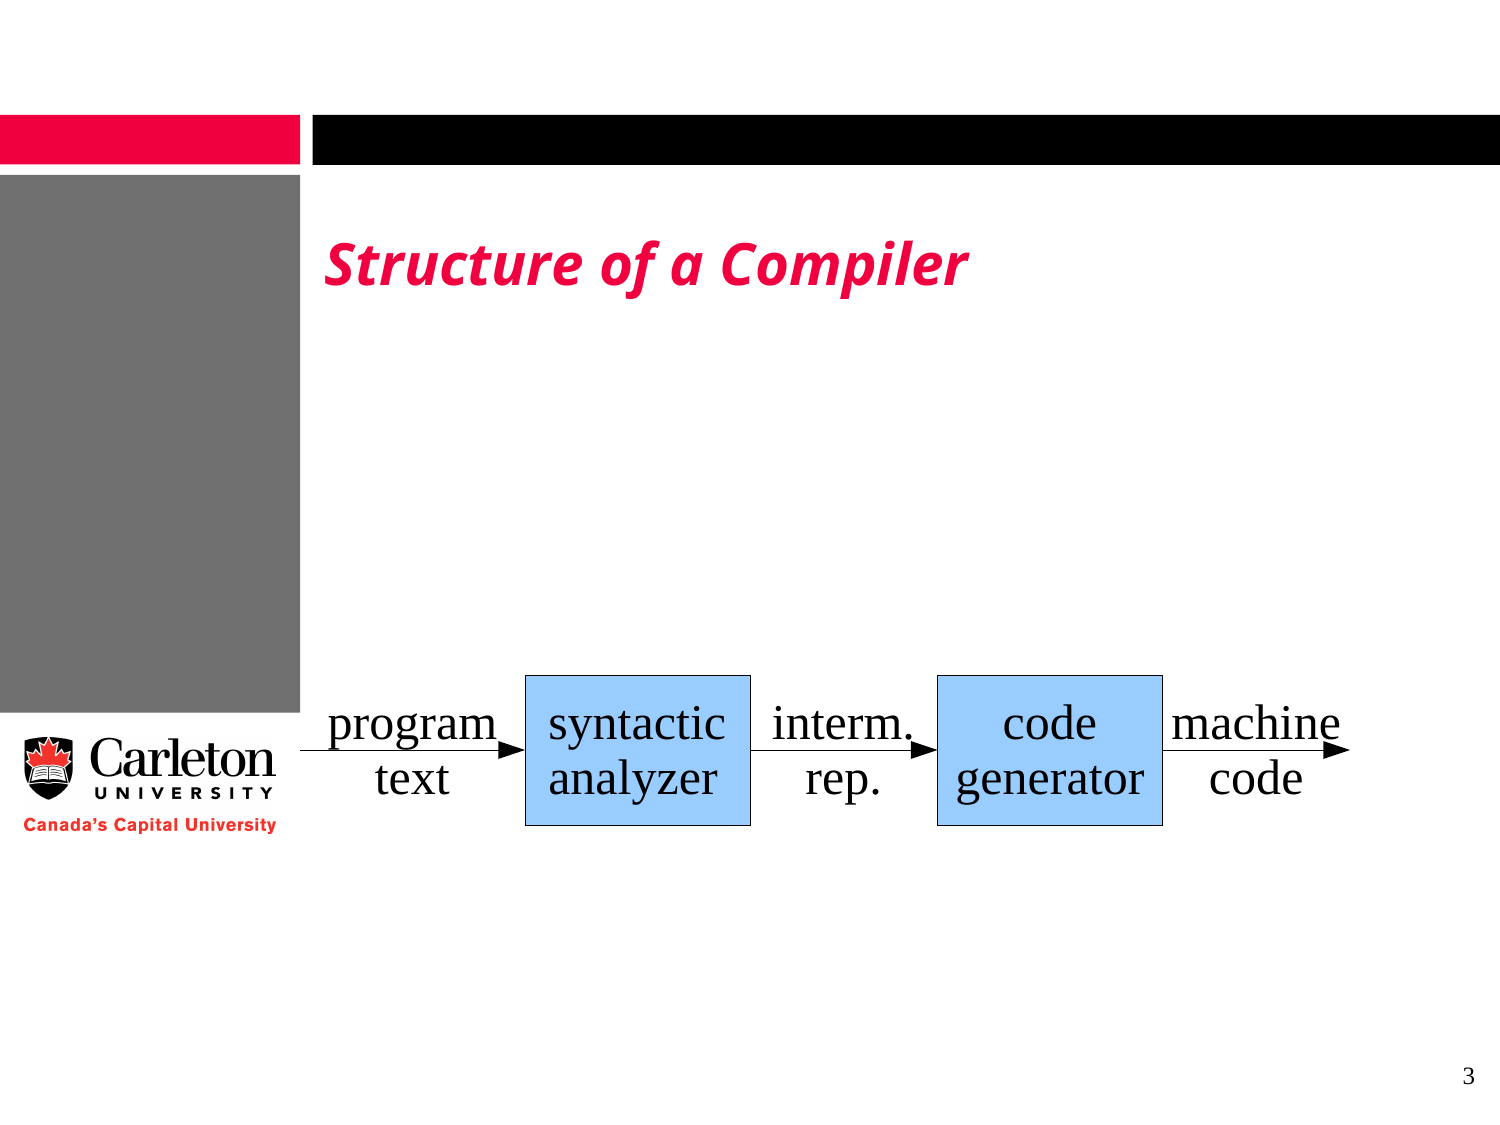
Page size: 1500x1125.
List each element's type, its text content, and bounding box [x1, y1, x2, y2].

title Structure of a Compiler [324, 187, 1450, 338]
text_box syntactic analyzer [525, 675, 751, 826]
text_box code generator [937, 675, 1163, 826]
picture [24, 737, 276, 834]
